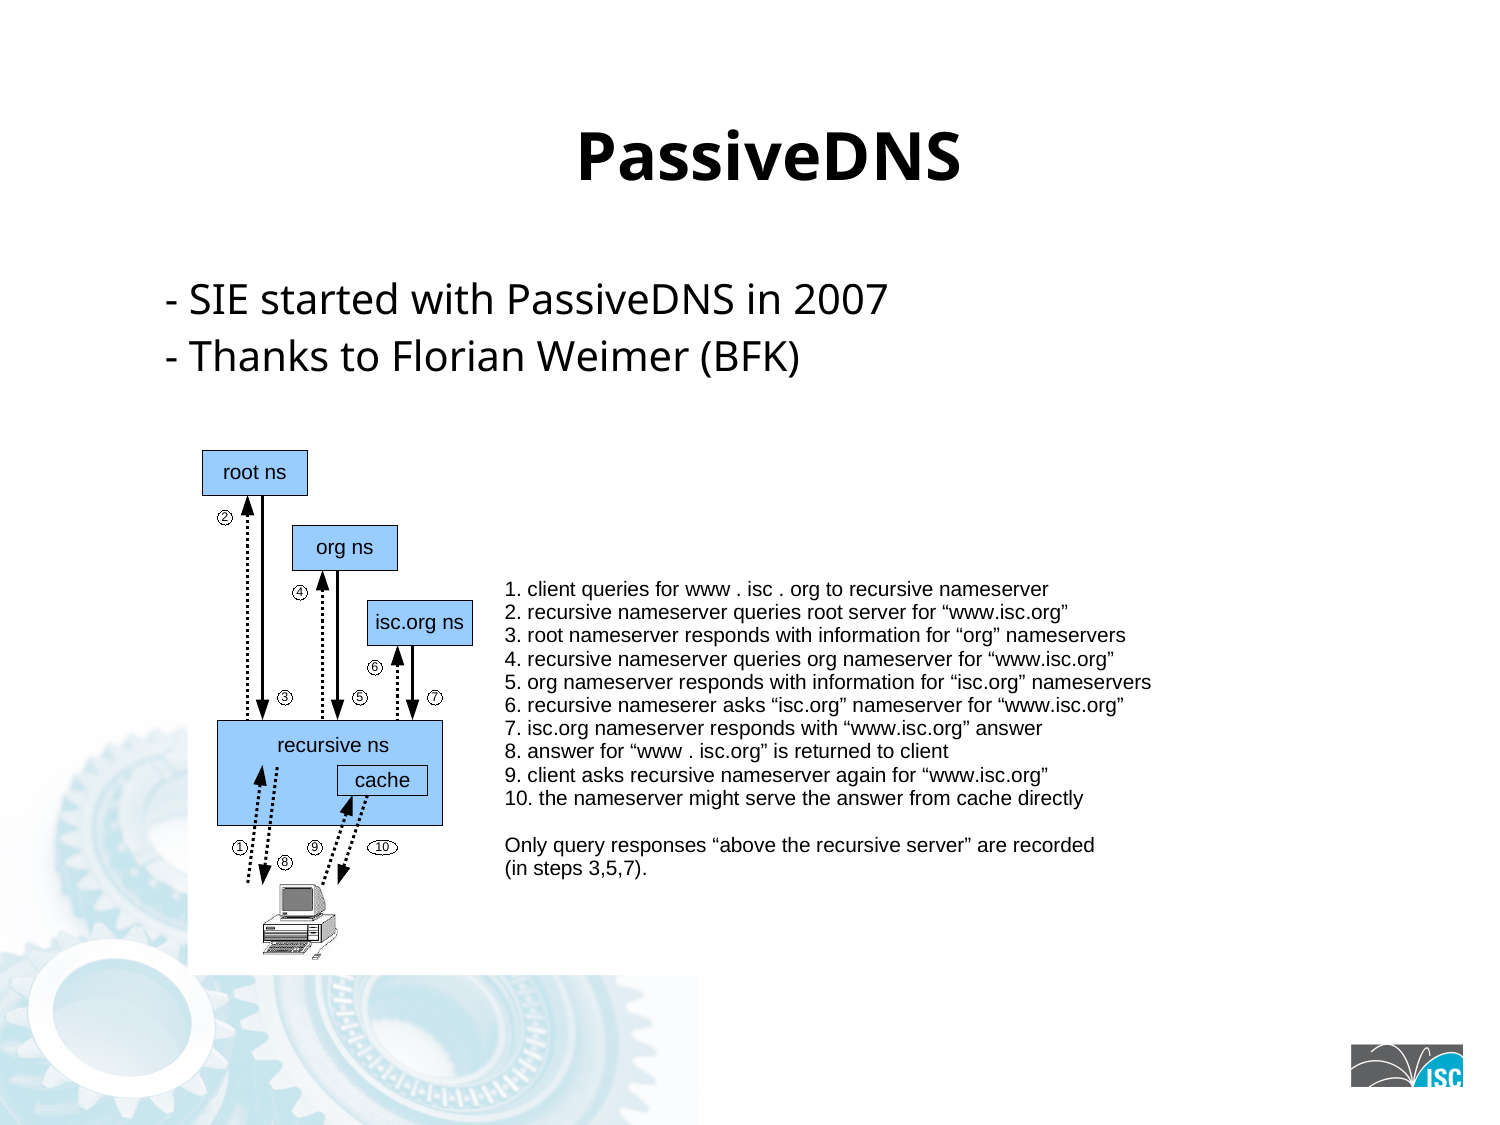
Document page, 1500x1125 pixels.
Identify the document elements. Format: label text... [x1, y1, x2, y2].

text_box isc.org ns [367, 600, 473, 646]
text_box 1 [232, 840, 248, 856]
text_box 7 [427, 690, 443, 706]
text_box 3 [277, 690, 293, 706]
text_box [187, 435, 1193, 976]
text_box cache [337, 765, 428, 796]
text_box 9 [307, 840, 323, 856]
text_box recursive ns [262, 726, 405, 766]
text_box 5 [352, 690, 368, 706]
text_box 1. client queries for www . isc . org to recursive nameserver 2. recursive nameserver queries root server for “www.isc.org” 3. root nameserver responds with information for “org” nameservers 4. recursive nameserver queries org nameserver for “www.isc.org” 5. org nameserver responds with information for “isc.org” nameservers 6. recursive nameserer asks “isc.org” nameserver for “www.isc.org” 7. isc.org nameserver responds with “www.isc.org” answer 8. answer for “www . isc.org” is returned to client 9. client asks recursive nameserver again for “www.isc.org” 10. the nameserver might serve the answer from cache directly Only query responses “above the recursive server” are recorded (in steps 3,5,7). [489, 570, 1168, 895]
text_box 2 [217, 510, 233, 526]
text_box org ns [292, 525, 398, 571]
text_box 4 [292, 585, 308, 601]
title PassiveDNS [112, 54, 1426, 256]
text_box - SIE started with PassiveDNS in 2007 - Thanks to Florian Weimer (BFK) [150, 262, 1051, 379]
picture [0, 0, 1500, 1125]
text_box 6 [367, 660, 383, 676]
text_box 8 [277, 855, 293, 871]
text_box 10 [367, 840, 398, 856]
text_box root ns [202, 450, 308, 496]
